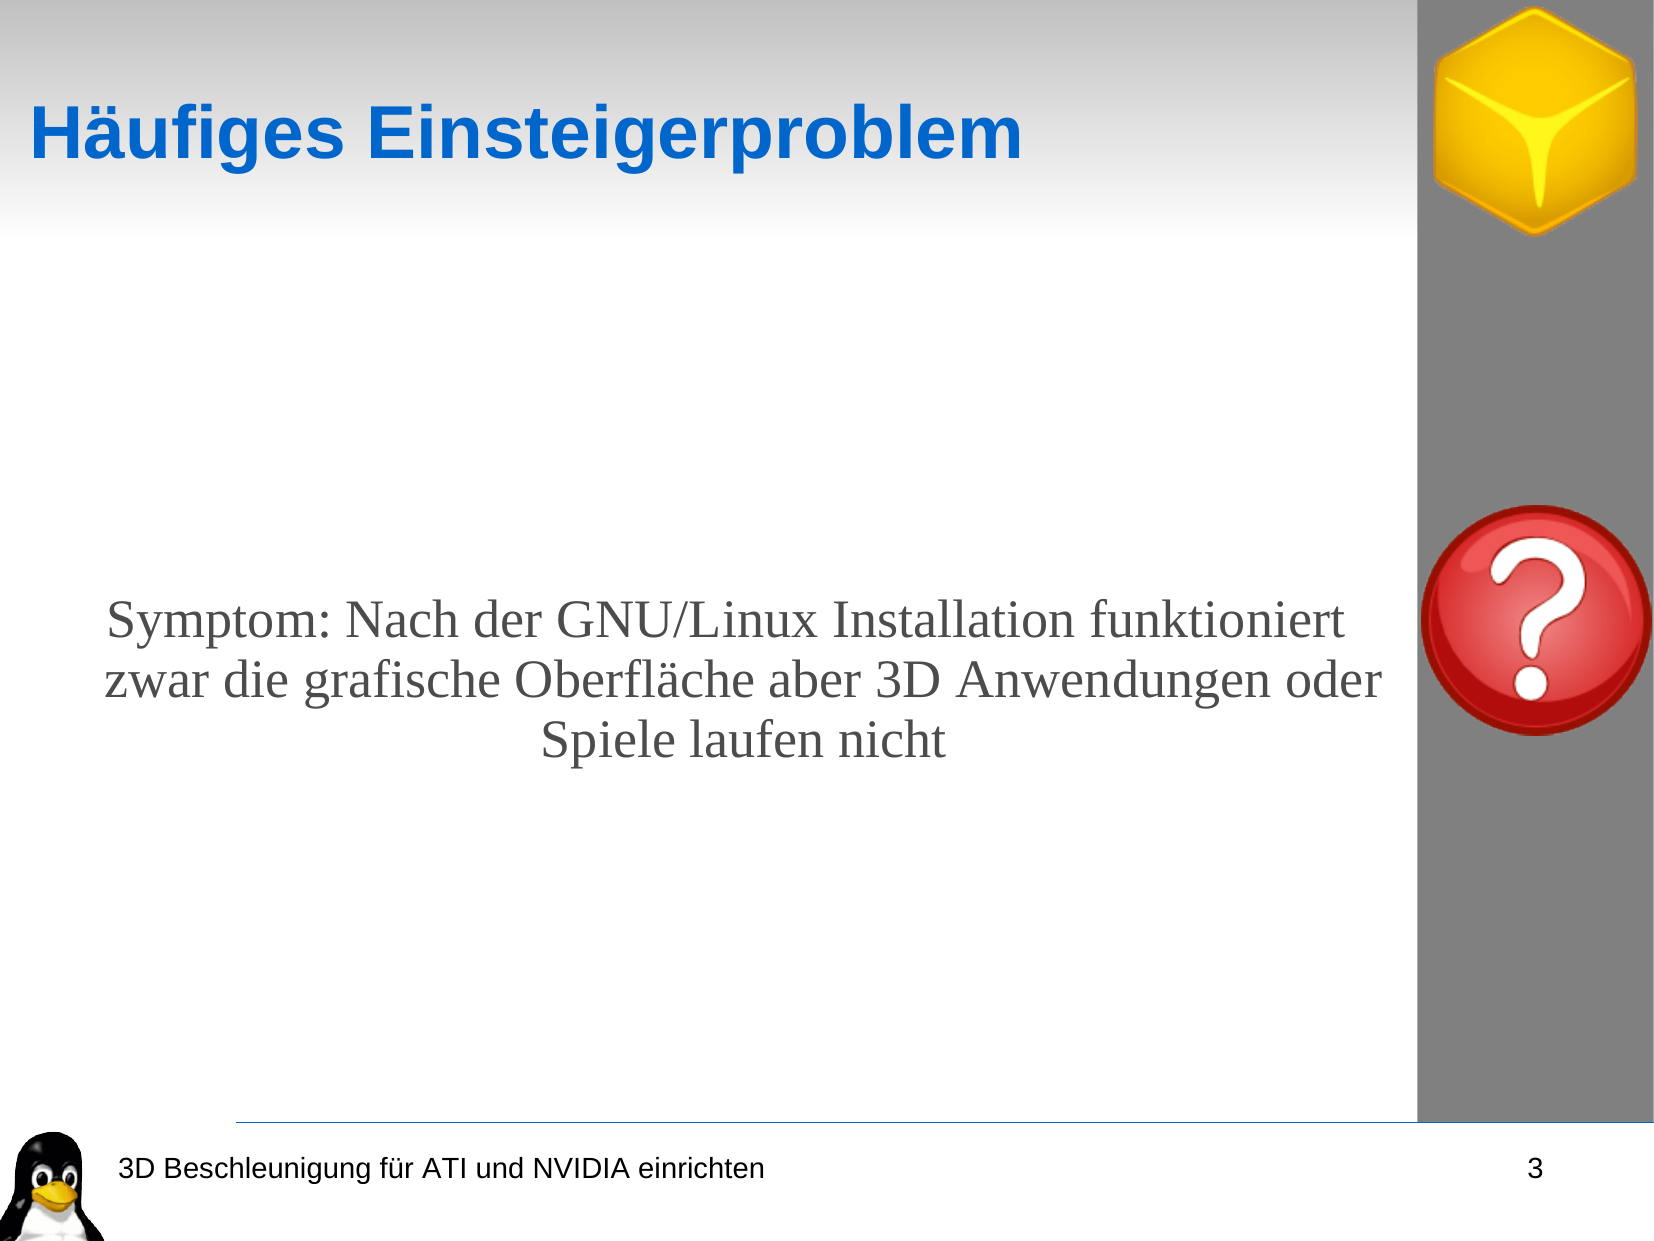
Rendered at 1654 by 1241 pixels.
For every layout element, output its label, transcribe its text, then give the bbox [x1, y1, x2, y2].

subtitle Symptom: Nach der GNU/Linux Installation funktioniert zwar die grafische Oberfläche aber 3D Anwendungen oder Spiele laufen nicht [29, 265, 1388, 1093]
picture [1421, 505, 1652, 736]
picture [0, 1121, 148, 1241]
picture [139, 1160, 148, 1176]
picture [1433, 6, 1638, 237]
title Häufiges Einsteigerproblem [29, 29, 1388, 237]
